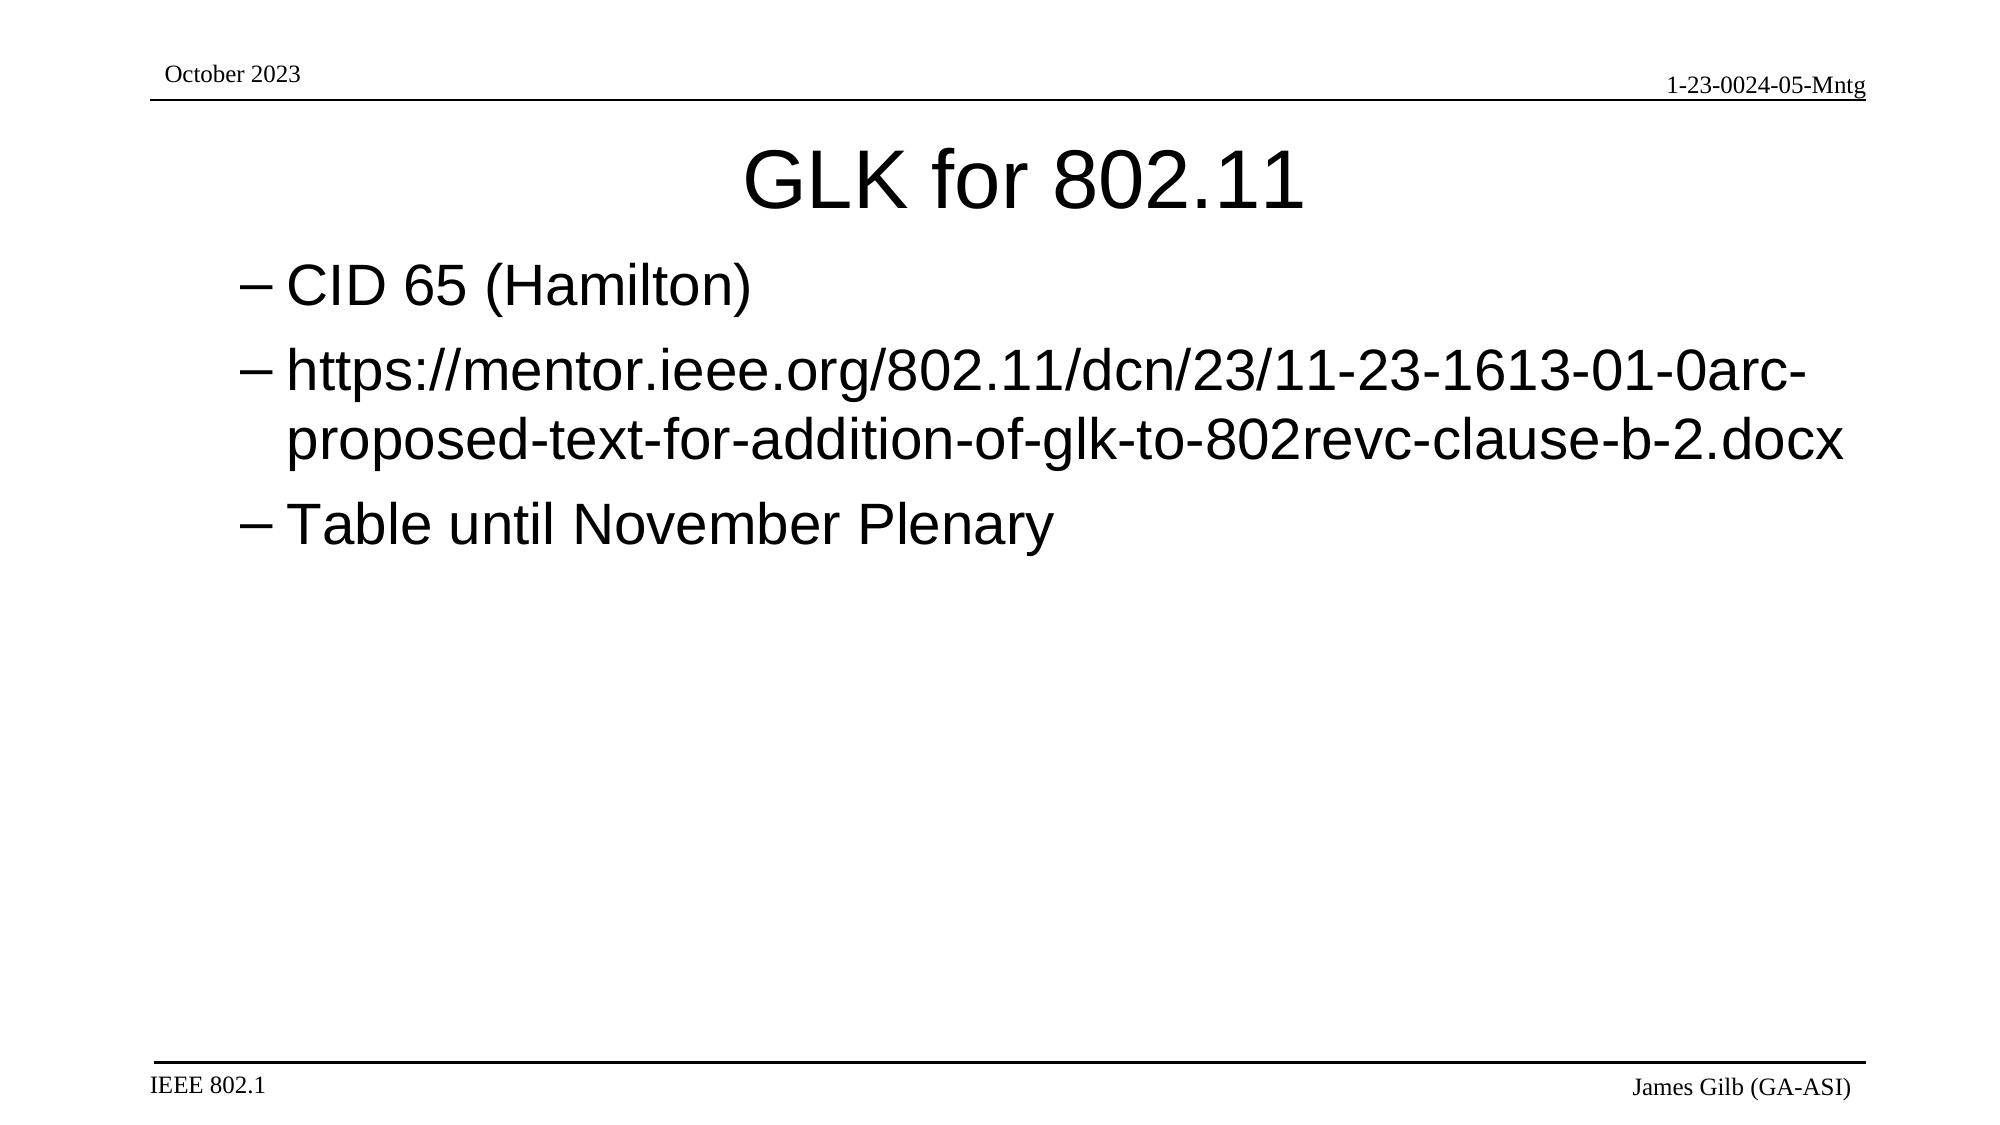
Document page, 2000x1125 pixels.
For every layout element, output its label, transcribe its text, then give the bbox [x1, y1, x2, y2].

list CID 65 (Hamilton) https://mentor.ieee.org/802.11/dcn/23/11-23-1613-01-0arc-proposed-text-for-addition-of-glk-to-802revc-clause-b-2.docx Table until November Plenary [150, 239, 1900, 1051]
title GLK for 802.11 [149, 112, 1900, 238]
